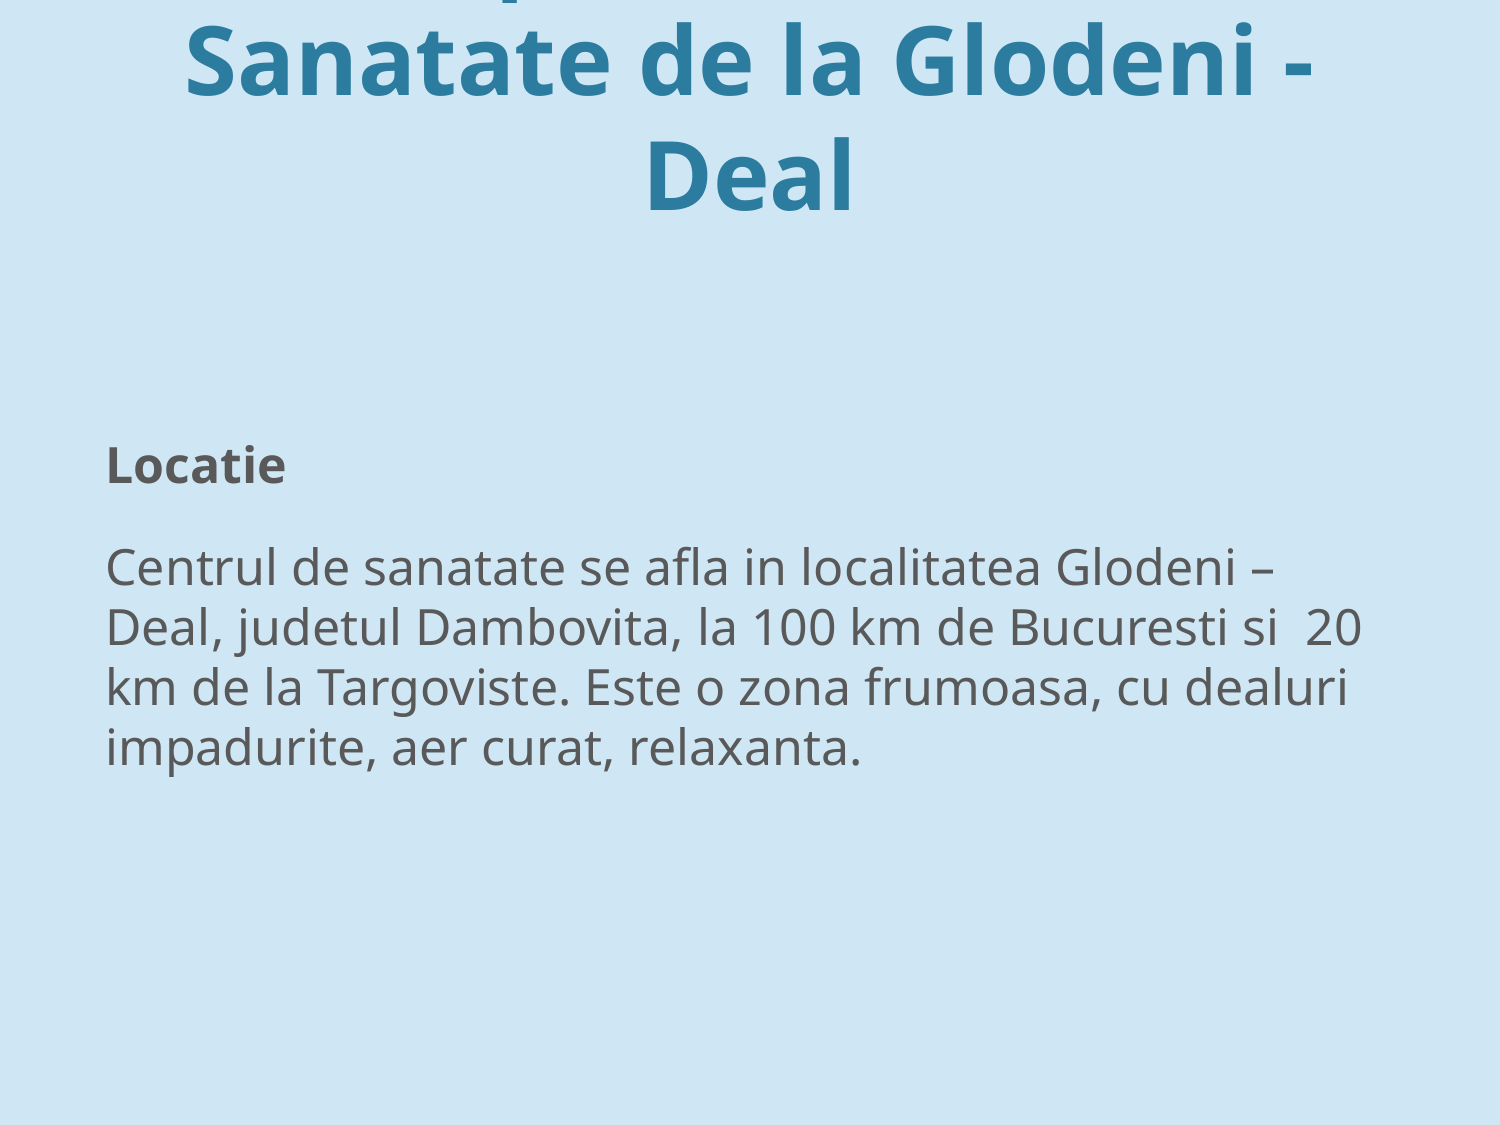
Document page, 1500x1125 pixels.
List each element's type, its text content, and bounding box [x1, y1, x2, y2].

title Despre Centrul de Sanatate de la Glodeni - Deal [90, 17, 1410, 237]
list Locatie Centrul de sanatate se afla in localitatea Glodeni – Deal, judetul Dambovita, la 100 km de Bucuresti si 20 km de la Targoviste. Este o zona frumoasa, cu dealuri impadurite, aer curat, relaxanta. [90, 426, 1410, 816]
